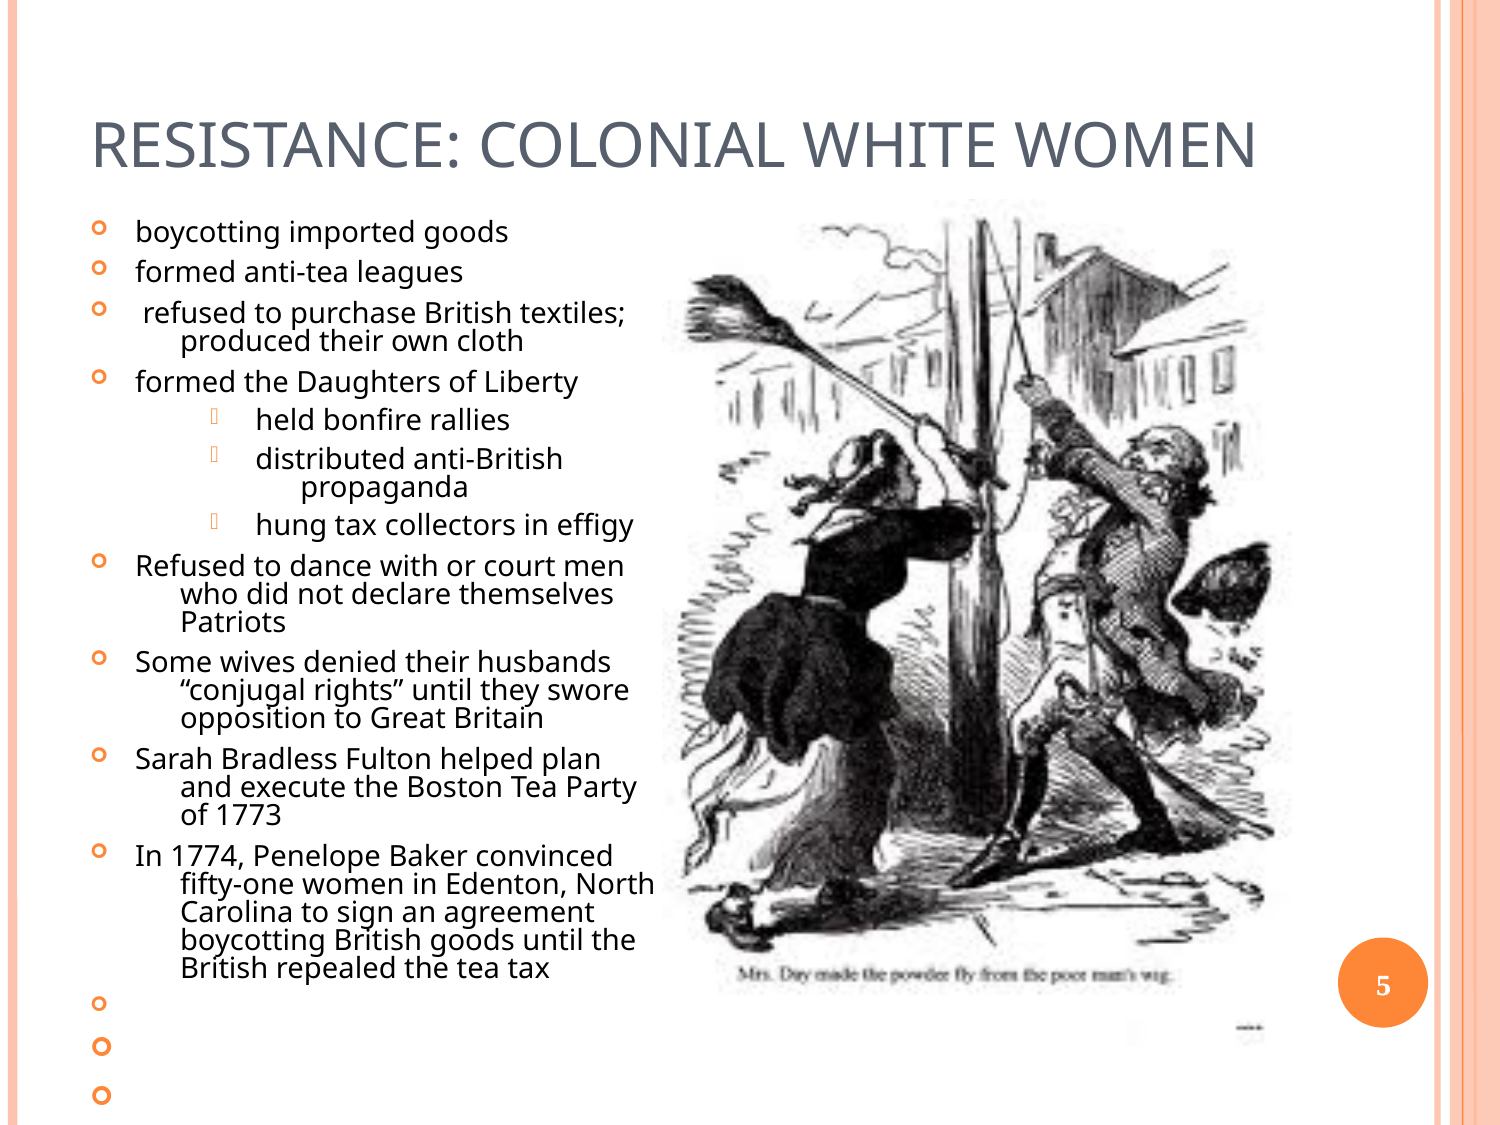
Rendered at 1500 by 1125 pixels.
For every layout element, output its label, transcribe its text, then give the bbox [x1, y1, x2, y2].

picture [662, 200, 1313, 1051]
text_box [1333, 940, 1434, 1027]
list boycotting imported goods formed anti-tea leagues refused to purchase British textiles; produced their own cloth formed the Daughters of Liberty held bonfire rallies distributed anti-British propaganda hung tax collectors in effigy Refused to dance with or court men who did not declare themselves Patriots Some wives denied their husbands “conjugal rights” until they swore opposition to Great Britain Sarah Bradless Fulton helped plan and execute the Boston Tea Party of 1773 In 1774, Penelope Baker convinced fifty-one women in Edenton, North Carolina to sign an agreement boycotting British goods until the British repealed the tea tax [75, 212, 662, 1013]
title Resistance: Colonial White Women [75, 45, 1300, 188]
